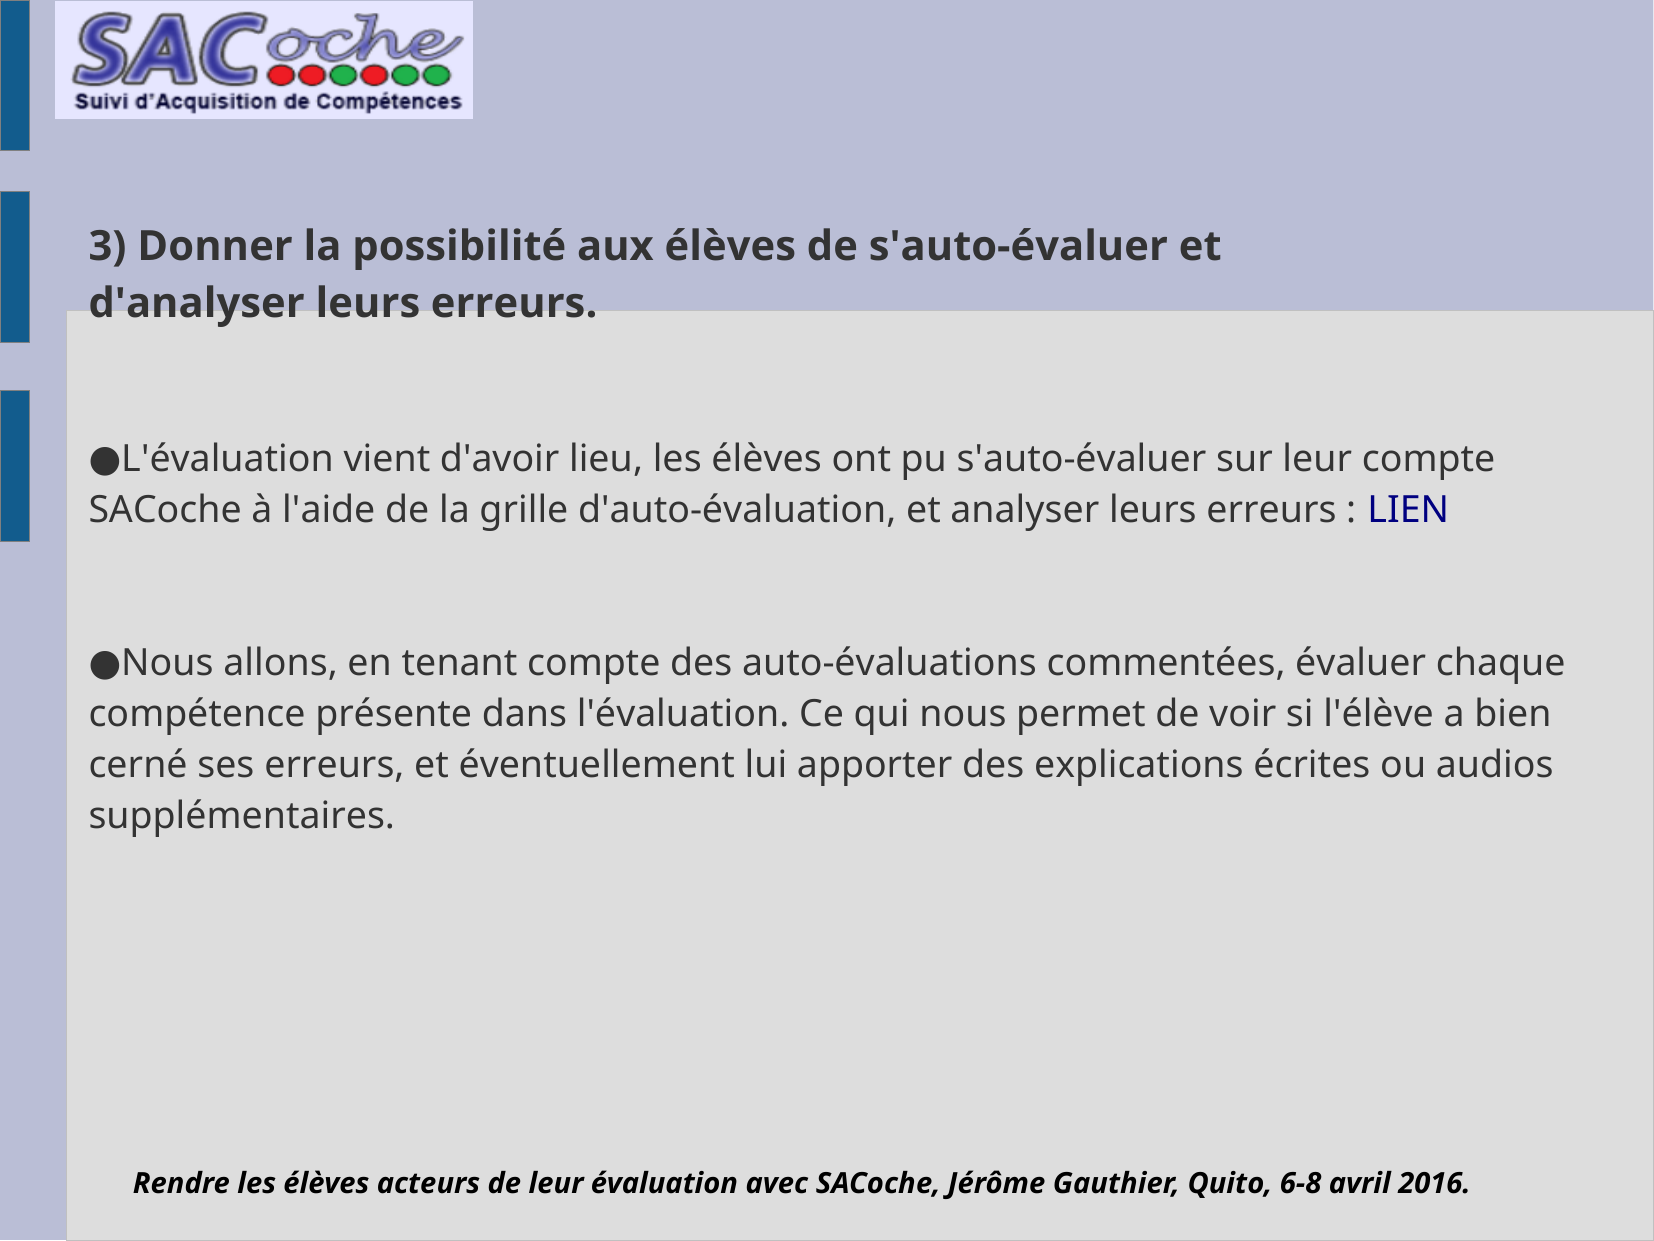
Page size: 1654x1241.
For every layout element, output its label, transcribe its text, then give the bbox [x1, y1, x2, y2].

title 3) Donner la possibilité aux élèves de s'auto-évaluer et d'analyser leurs erreurs. ●L'évaluation vient d'avoir lieu, les élèves ont pu s'auto-évaluer sur leur compte SACoche à l'aide de la grille d'auto-évaluation, et analyser leurs erreurs : LIEN ●Nous allons, en tenant compte des auto-évaluations commentées, évaluer chaque compétence présente dans l'évaluation. Ce qui nous permet de voir si l'élève a bien cerné ses erreurs, et éventuellement lui apporter des explications écrites ou audios supplémentaires. [88, 204, 1590, 1004]
text_box Rendre les élèves acteurs de leur évaluation avec SACoche, Jérôme Gauthier, Quito, 6-8 avril 2016. [118, 1154, 1654, 1211]
picture [55, 1, 473, 119]
